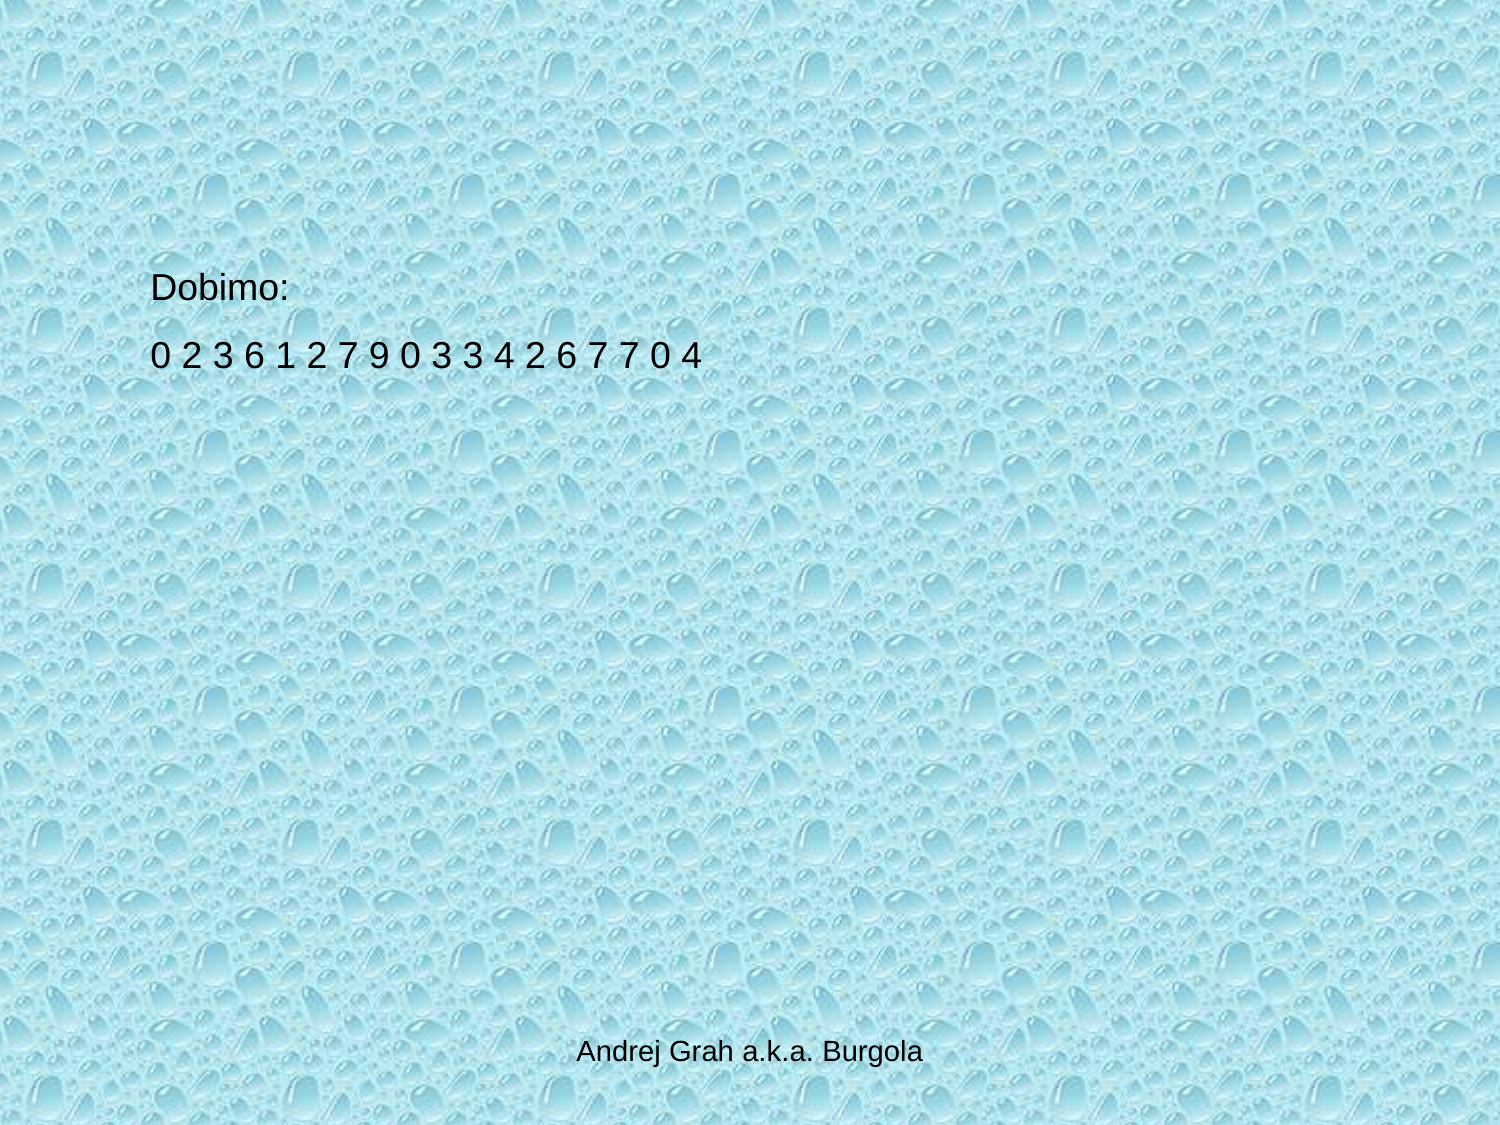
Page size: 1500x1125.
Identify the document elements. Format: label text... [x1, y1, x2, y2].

picture [0, 0, 1500, 1125]
text_box Dobimo: 0 2 3 6 1 2 7 9 0 3 3 4 2 6 7 7 0 4 [135, 255, 1235, 385]
text_box Andrej Grah a.k.a. Burgola [512, 1024, 988, 1103]
